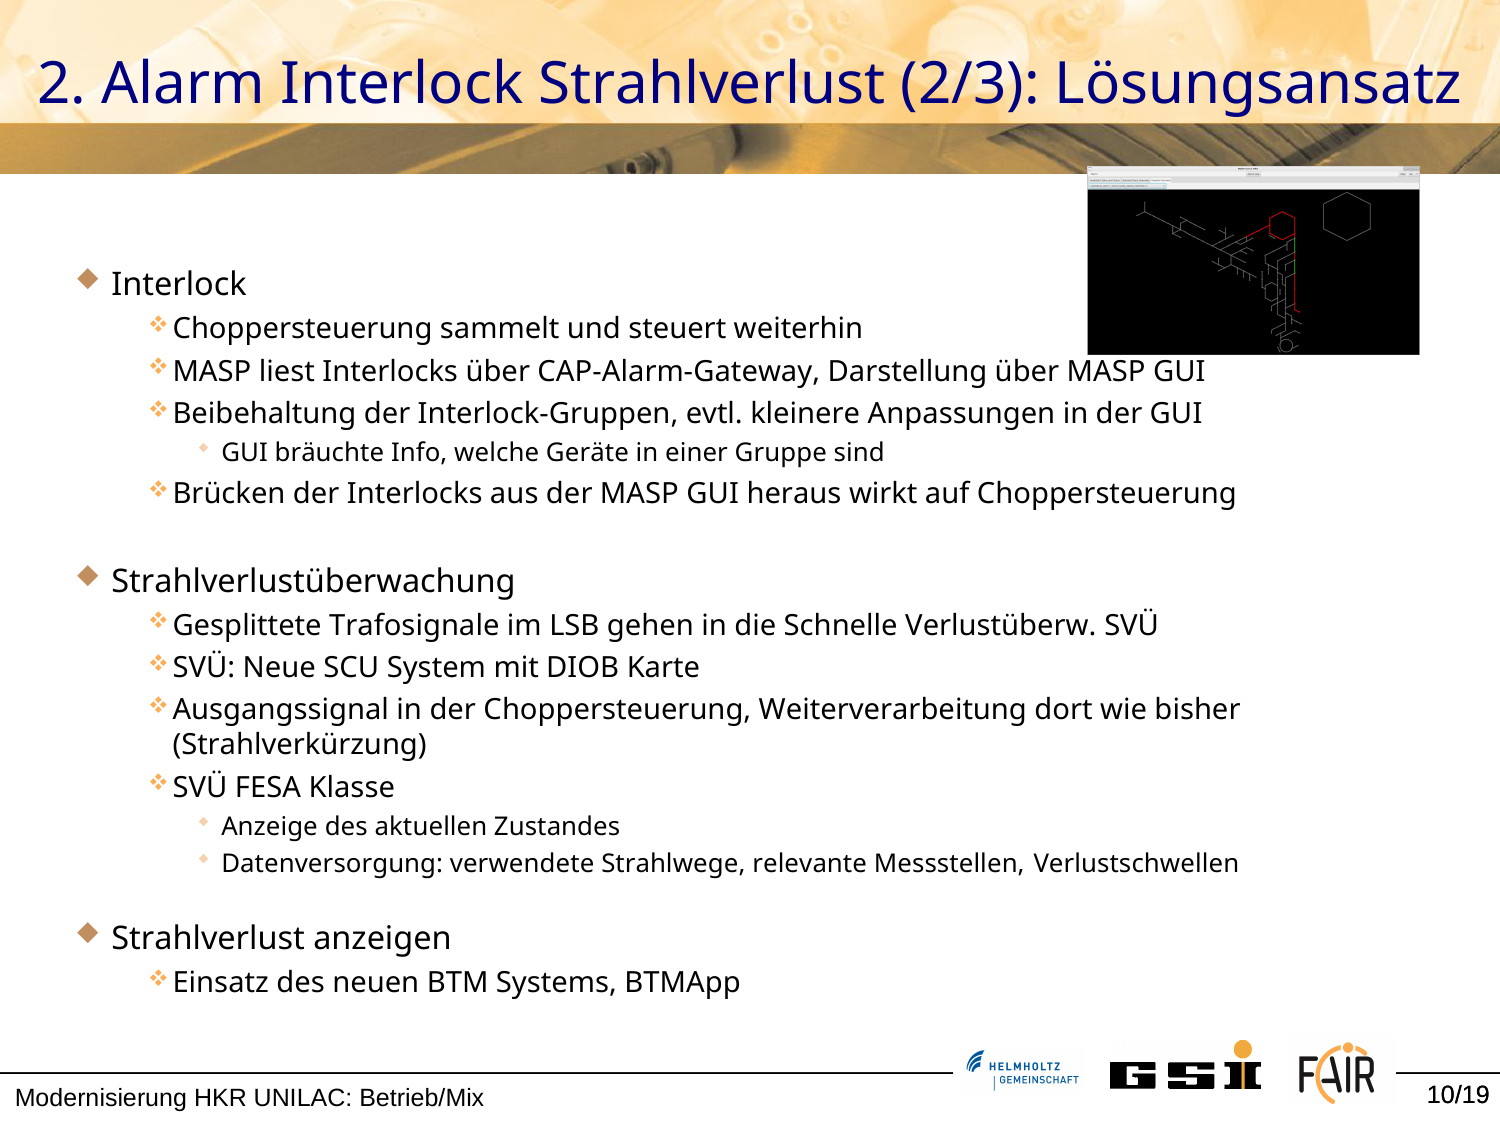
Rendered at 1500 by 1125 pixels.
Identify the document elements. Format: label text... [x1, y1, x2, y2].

picture [1287, 1034, 1396, 1106]
title 2. Alarm Interlock Strahlverlust (2/3): Lösungsansatz [0, 0, 1500, 174]
picture [0, 166, 1500, 355]
picture [960, 1046, 1084, 1095]
picture [1110, 1040, 1261, 1089]
list Interlock Choppersteuerung sammelt und steuert weiterhin MASP liest Interlocks über CAP-Alarm-Gateway, Darstellung über MASP GUI Beibehaltung der Interlock-Gruppen, evtl. kleinere Anpassungen in der GUI GUI bräuchte Info, welche Geräte in einer Gruppe sind Brücken der Interlocks aus der MASP GUI heraus wirkt auf Choppersteuerung Strahlverlustüberwachung Gesplittete Trafosignale im LSB gehen in die Schnelle Verlustüberw. SVÜ SVÜ: Neue SCU System mit DIOB Karte Ausgangssignal in der Choppersteuerung, Weiterverarbeitung dort wie bisher (Strahlverkürzung) SVÜ FESA Klasse Anzeige des aktuellen Zustandes Datenversorgung: verwendete Strahlwege, relevante Messstellen, Verlustschwellen Strahlverlust anzeigen Einsatz des neuen BTM Systems, BTMApp [75, 263, 1500, 1006]
